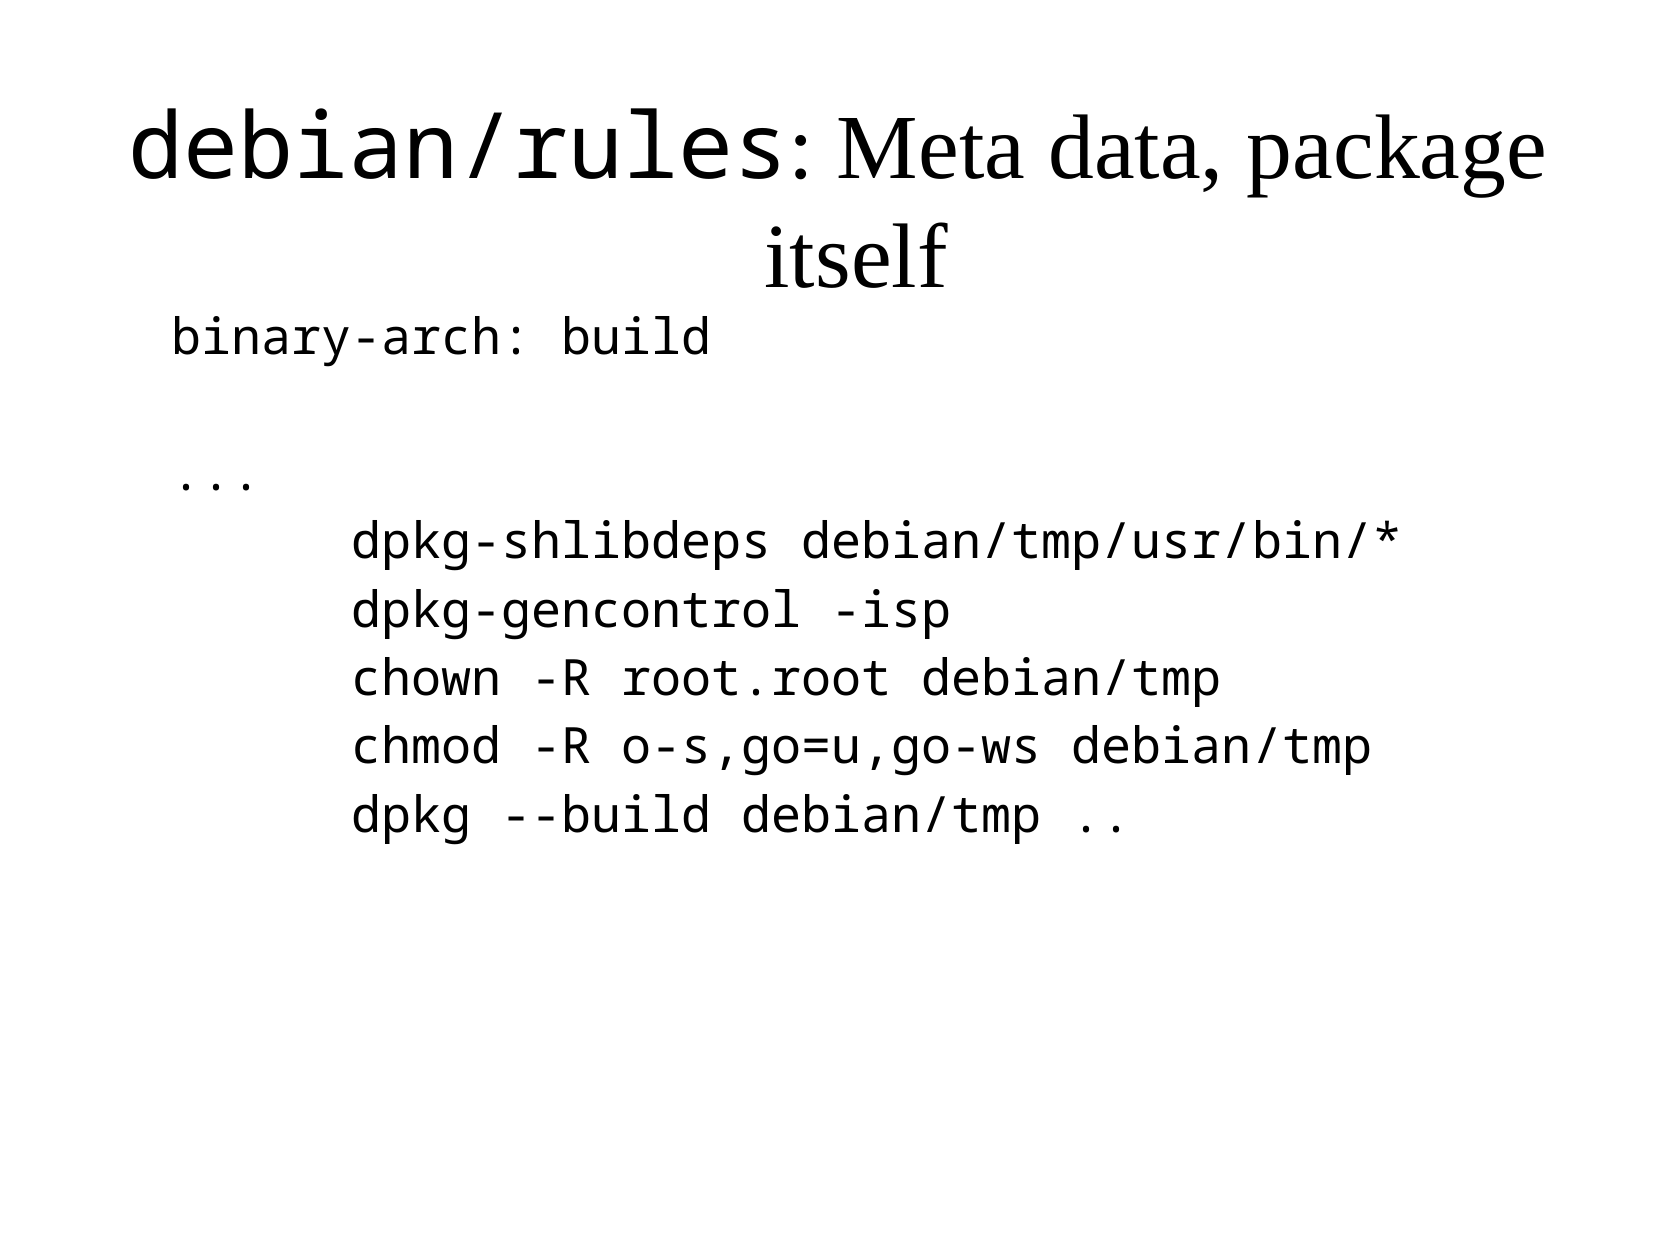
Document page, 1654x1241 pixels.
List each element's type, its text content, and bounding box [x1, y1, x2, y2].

title debian/rules: Meta data, package itself [0, 82, 1642, 305]
text_box binary-arch: build ... dpkg-shlibdeps debian/tmp/usr/bin/* dpkg-gencontrol -isp chown -R root.root debian/tmp chmod -R o-s,go=u,go-ws debian/tmp dpkg --build debian/tmp .. [171, 300, 1402, 739]
